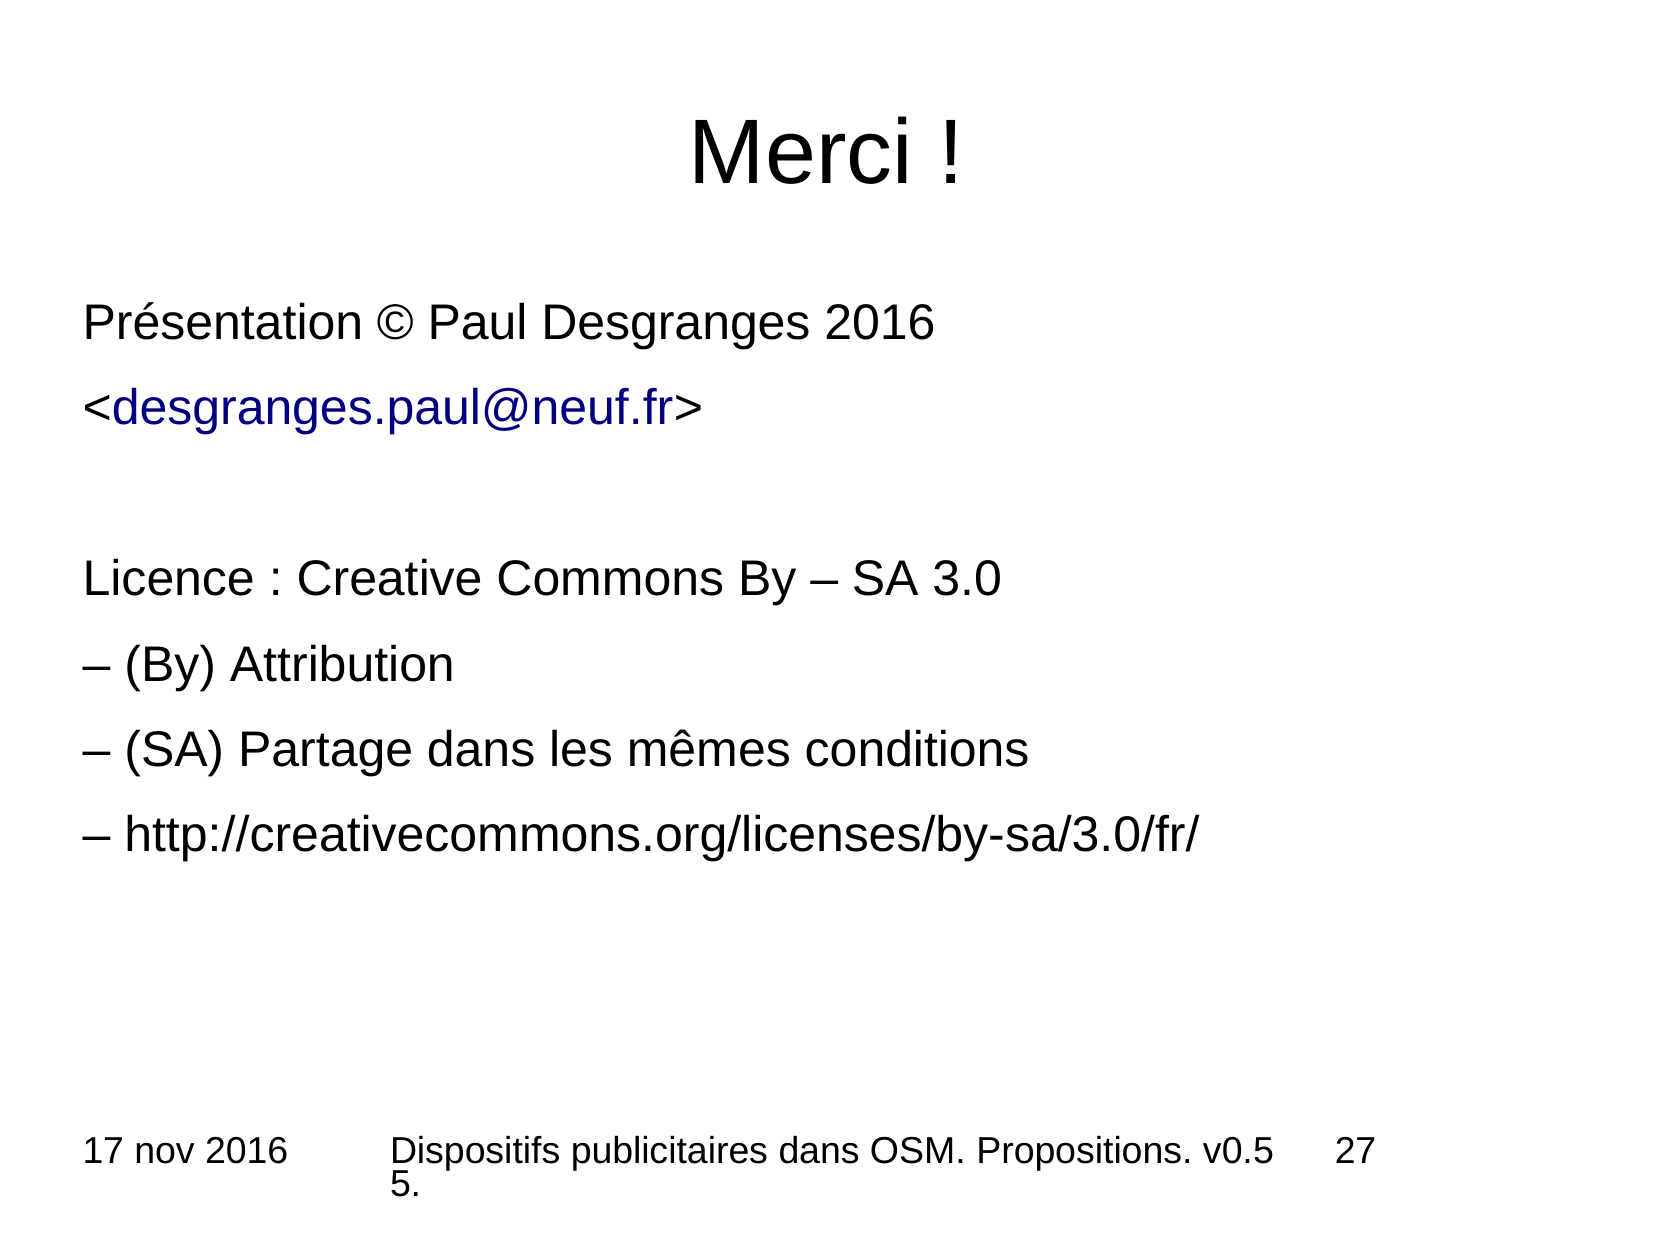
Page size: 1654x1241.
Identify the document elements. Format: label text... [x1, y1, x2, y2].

title Merci ! [82, 49, 1571, 257]
list Présentation © Paul Desgranges 2016 <desgranges.paul@neuf.fr> Licence : Creative Commons By – SA 3.0 – (By) Attribution – (SA) Partage dans les mêmes conditions – http://creativecommons.org/licenses/by-sa/3.0/fr/ [82, 290, 1571, 1010]
